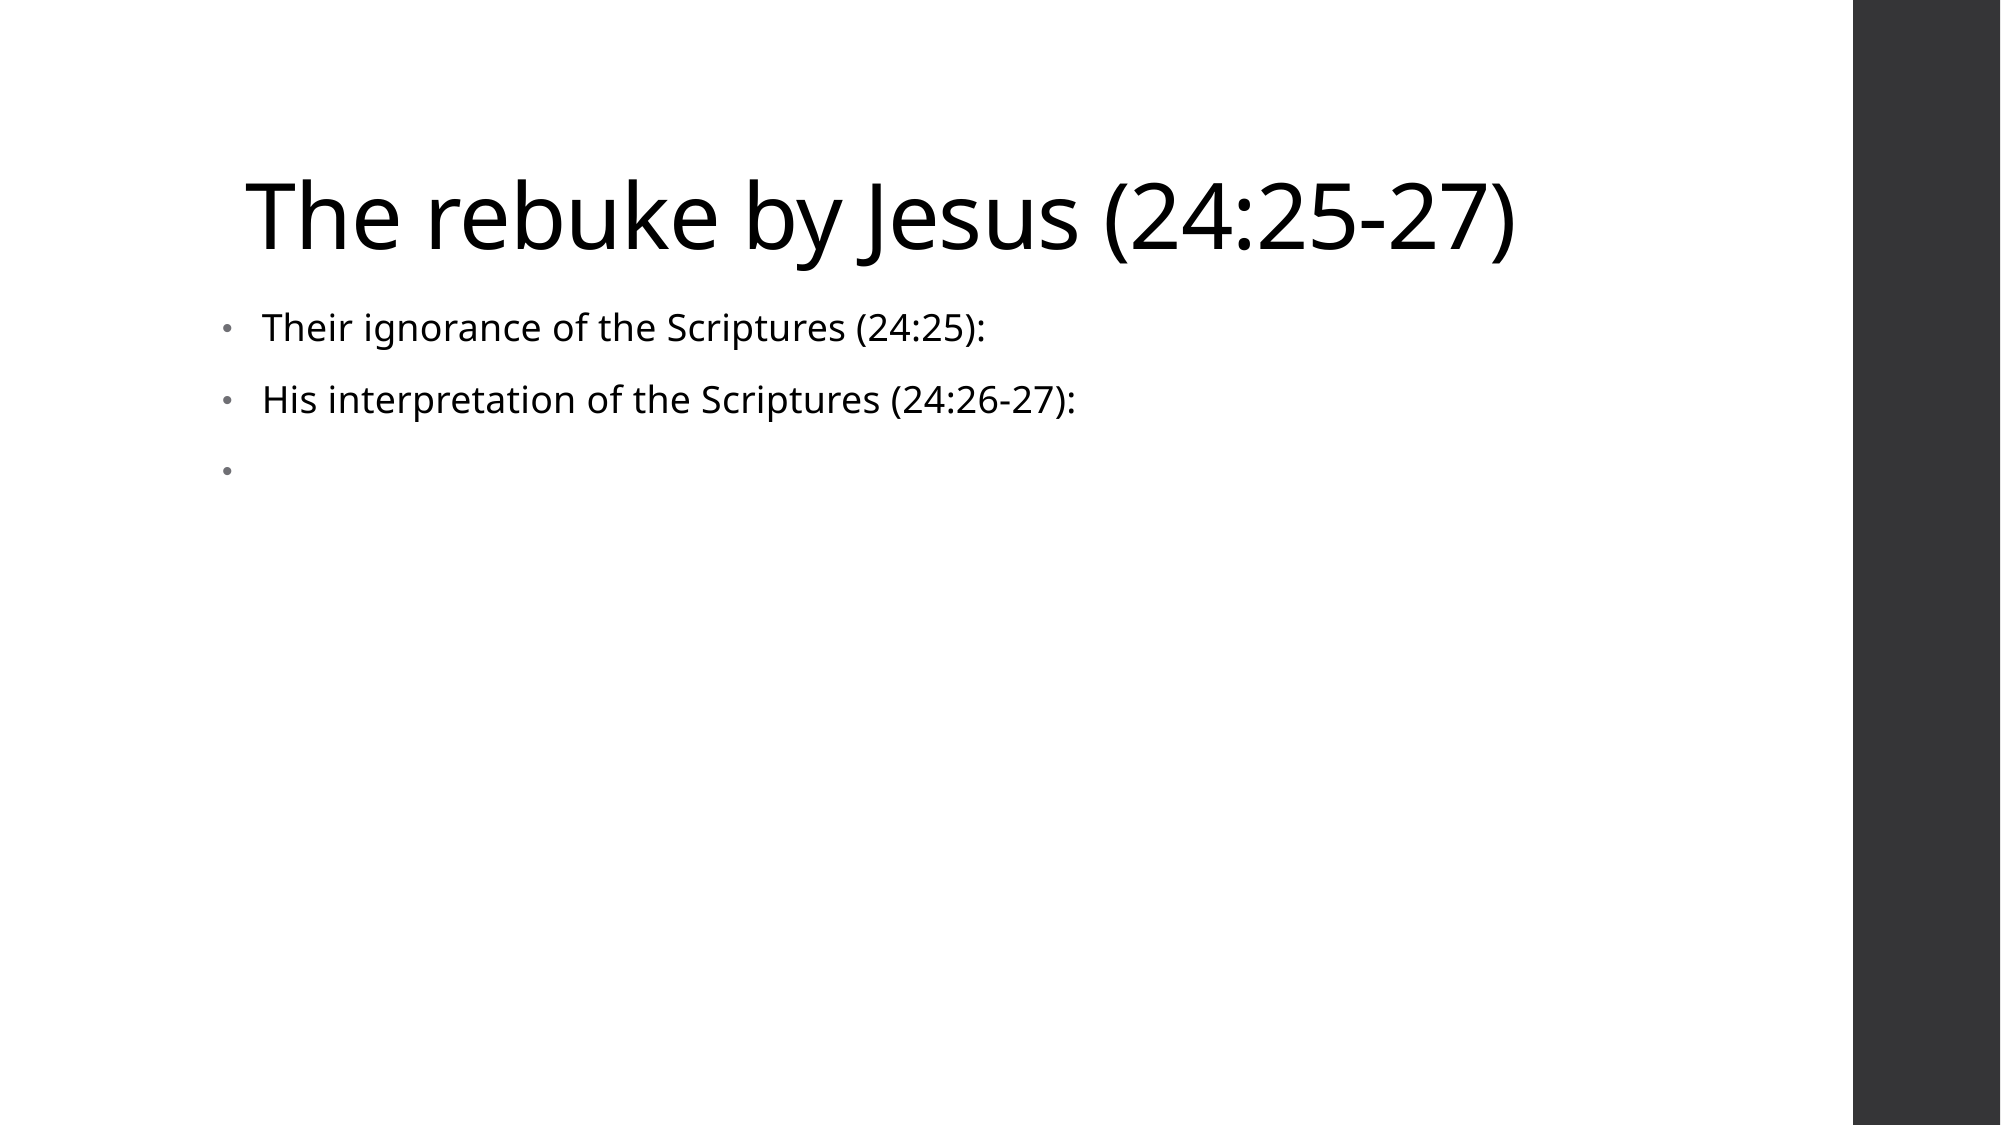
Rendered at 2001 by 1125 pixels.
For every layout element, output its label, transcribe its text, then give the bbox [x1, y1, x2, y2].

list Their ignorance of the Scriptures (24:25): His interpretation of the Scriptures (24:26-27): [206, 299, 1617, 1014]
title The rebuke by Jesus (24:25-27) [206, 60, 1797, 278]
